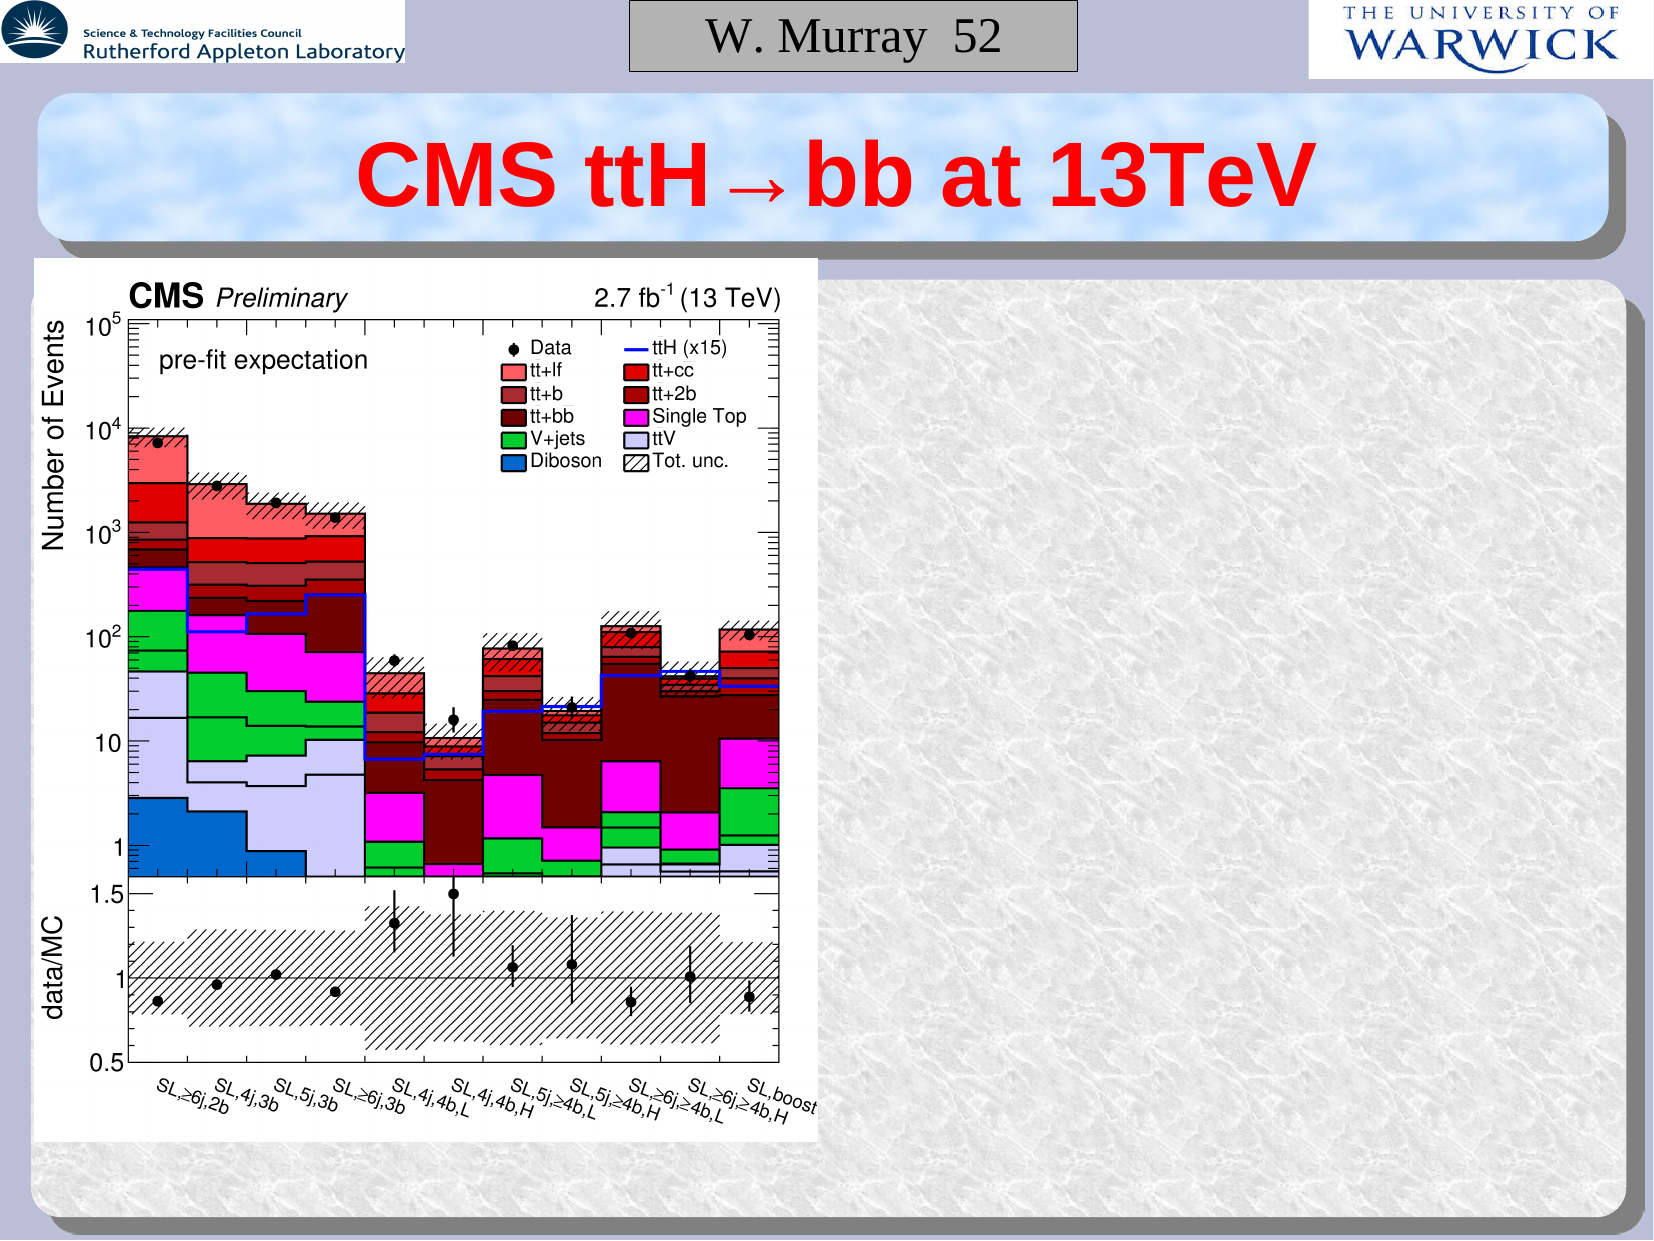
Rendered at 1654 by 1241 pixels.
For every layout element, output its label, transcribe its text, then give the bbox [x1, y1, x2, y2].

title CMS ttH→bb at 13TeV [90, 101, 1584, 249]
picture [30, 258, 1627, 1218]
picture [37, 93, 1609, 242]
picture [1308, 0, 1654, 79]
picture [0, 0, 405, 63]
